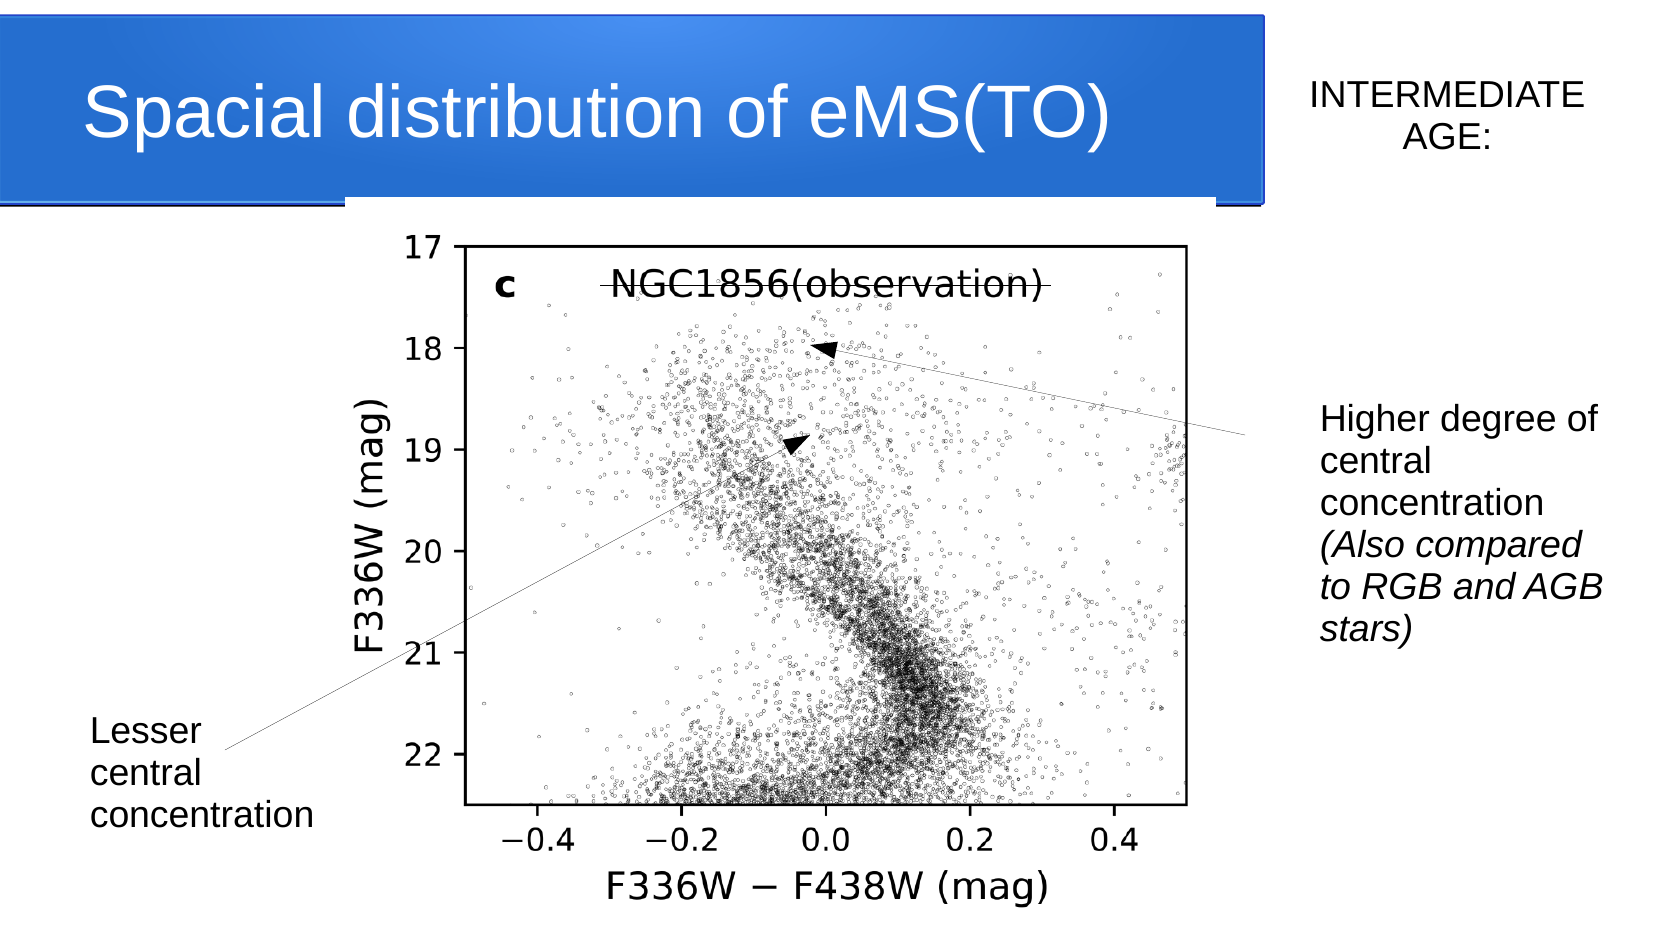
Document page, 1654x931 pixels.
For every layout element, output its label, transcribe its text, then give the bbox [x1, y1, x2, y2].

text_box INTERMEDIATE AGE: [1290, 66, 1606, 166]
title Spacial distribution of eMS(TO) [82, 35, 1235, 189]
text_box Lesser central concentration [75, 702, 331, 886]
picture [345, 197, 1216, 922]
text_box Higher degree of central concentration (Also compared to RGB and AGB stars) [1305, 390, 1636, 657]
